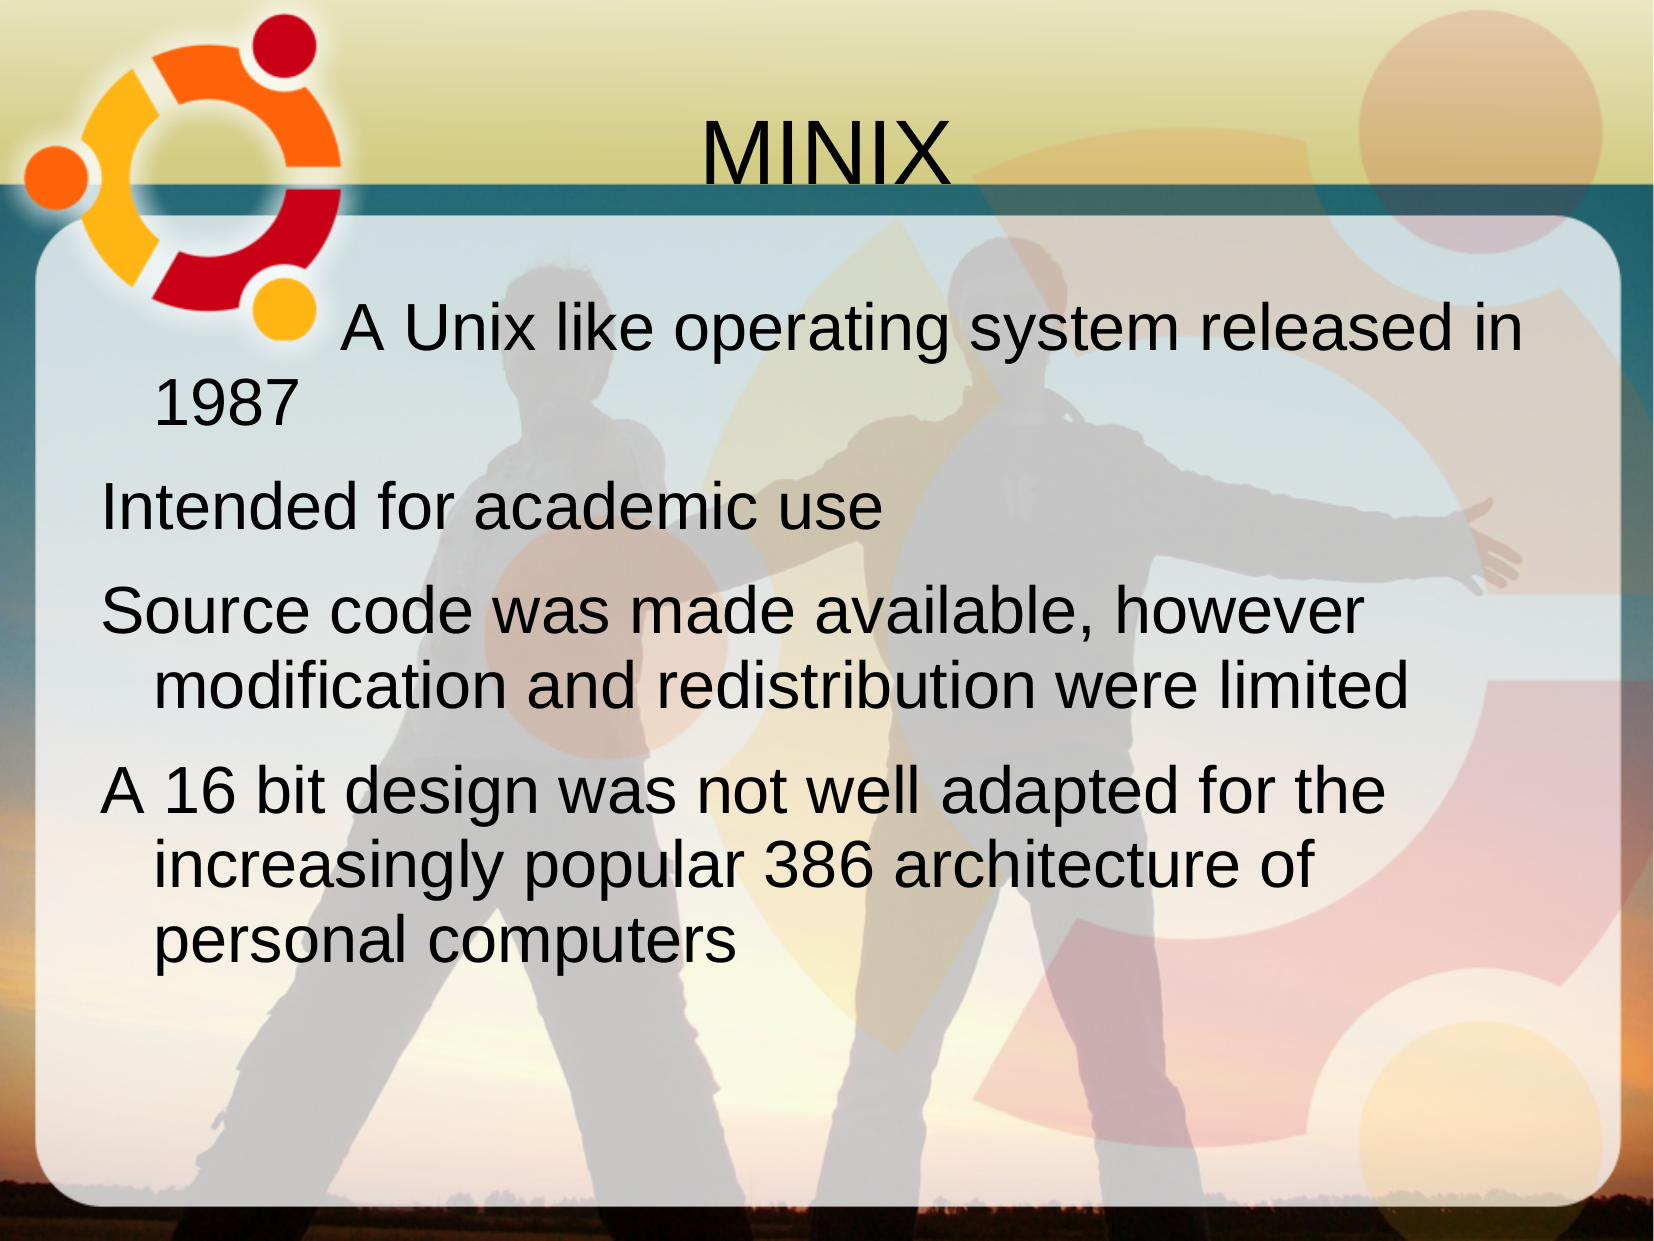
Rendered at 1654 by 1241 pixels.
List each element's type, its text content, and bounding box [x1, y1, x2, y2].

picture [0, 0, 1654, 1241]
list A Unix like operating system released in 1987 Intended for academic use Source code was made available, however modification and redistribution were limited A 16 bit design was not well adapted for the increasingly popular 386 architecture of personal computers [82, 290, 1571, 1094]
title MINIX [82, 56, 1571, 250]
